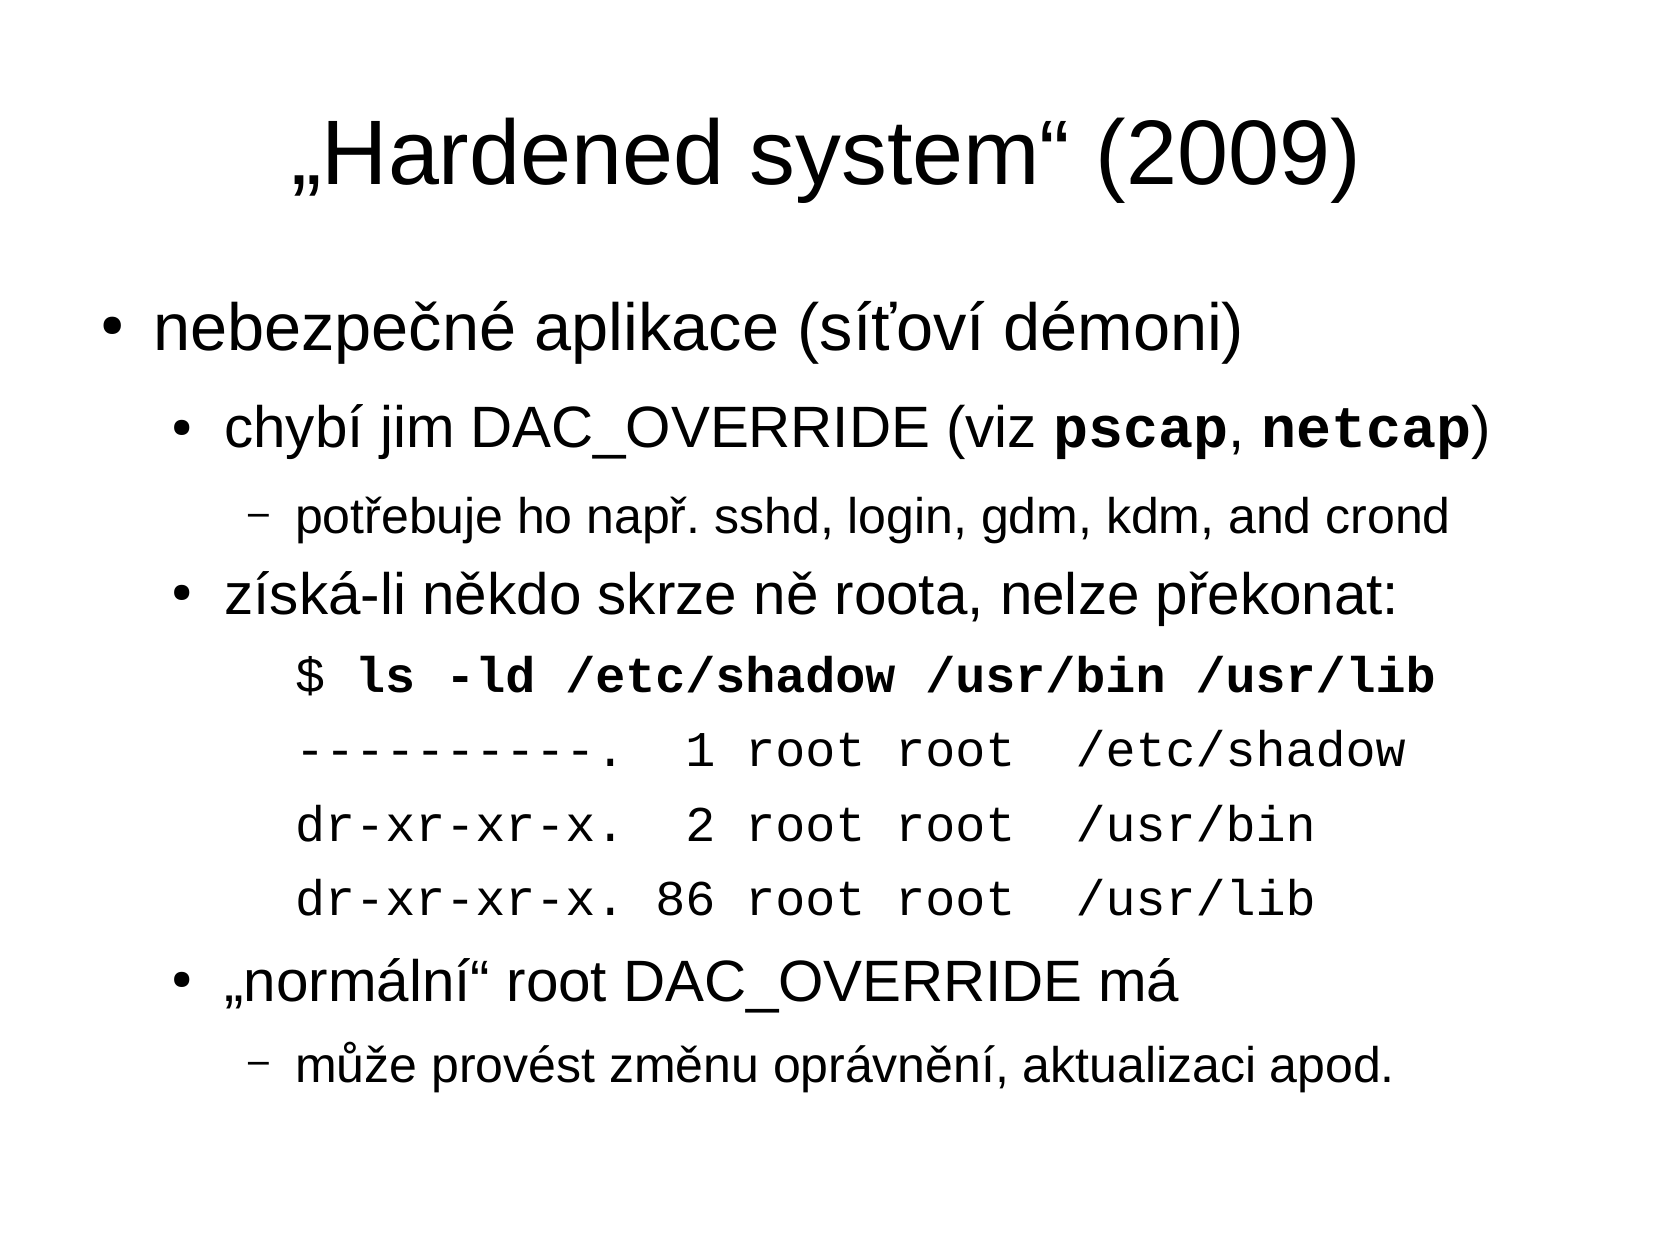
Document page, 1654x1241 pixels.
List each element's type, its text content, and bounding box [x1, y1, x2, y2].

list nebezpečné aplikace (síťoví démoni) chybí jim DAC_OVERRIDE (viz pscap, netcap) potřebuje ho např. sshd, login, gdm, kdm, and crond získá-li někdo skrze ně roota, nelze překonat: $ ls -ld /etc/shadow /usr/bin /usr/lib ----------. 1 root root /etc/shadow dr-xr-xr-x. 2 root root /usr/bin dr-xr-xr-x. 86 root root /usr/lib „normální“ root DAC_OVERRIDE má může provést změnu oprávnění, aktualizaci apod. [82, 290, 1571, 1093]
title „Hardened system“ (2009) [82, 49, 1571, 257]
